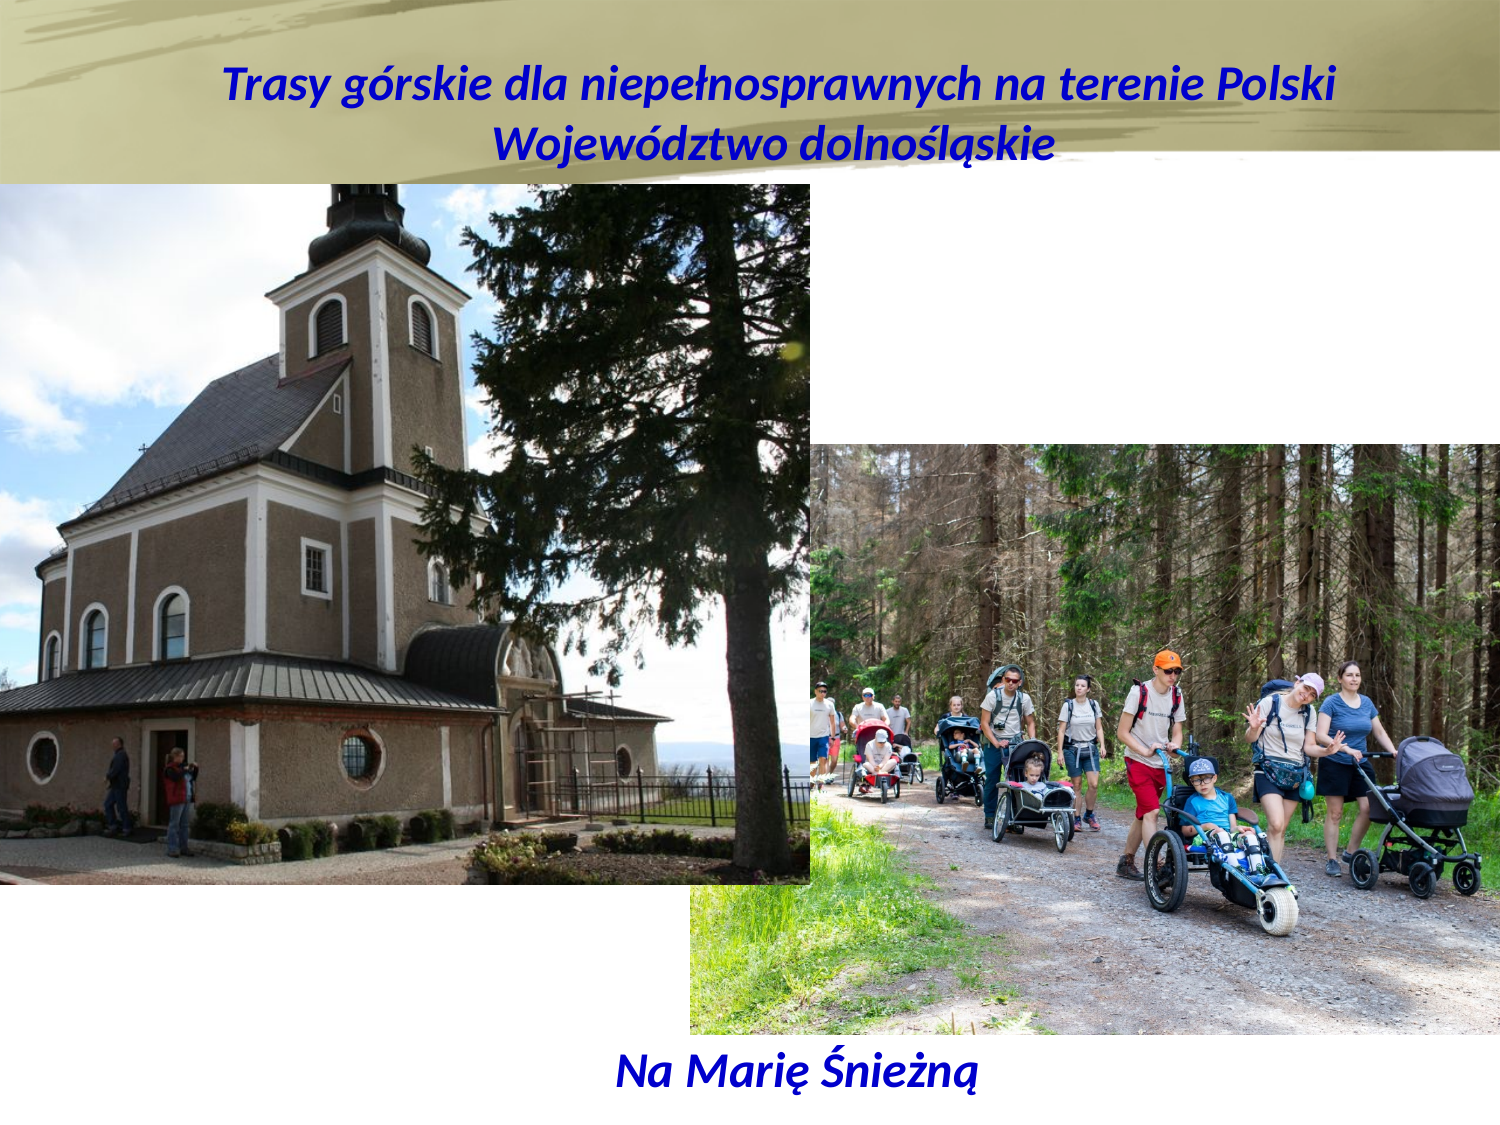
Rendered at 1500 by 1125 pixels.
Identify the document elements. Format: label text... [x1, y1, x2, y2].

picture [0, 0, 1500, 1035]
text_box Trasy górskie dla niepełnosprawnych na terenie Polski Województwo dolnośląskie [194, 42, 1365, 209]
text_box Na Marię Śnieżną [218, 1026, 1388, 1125]
